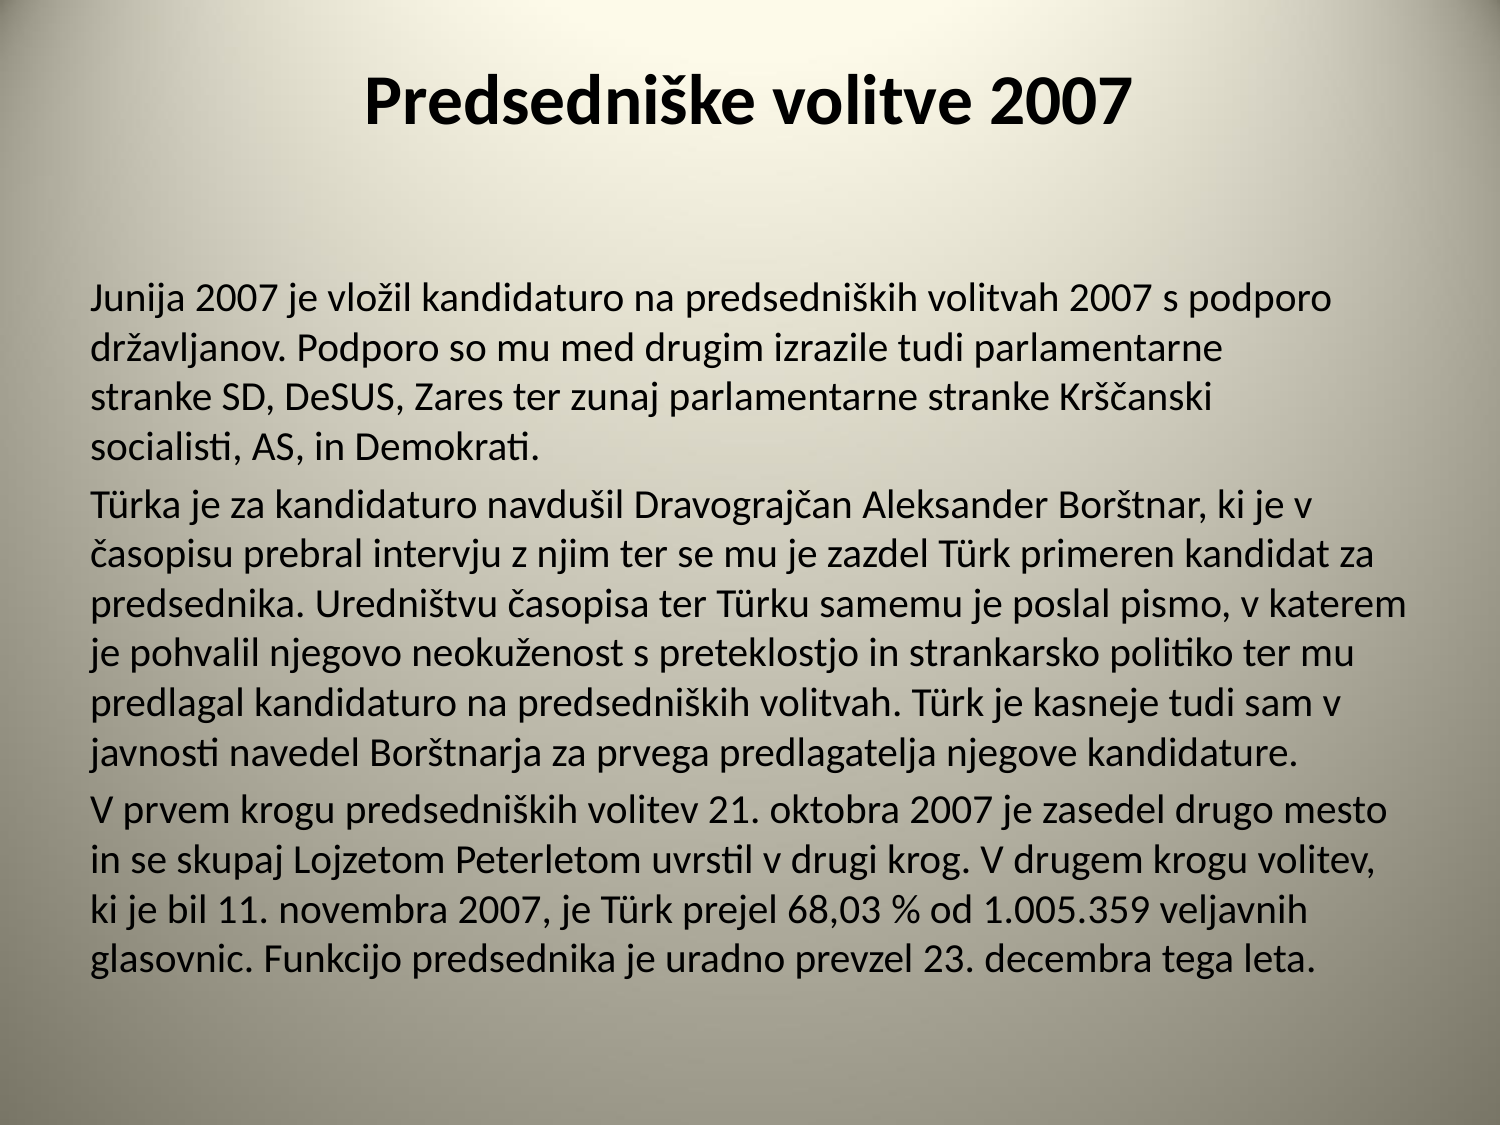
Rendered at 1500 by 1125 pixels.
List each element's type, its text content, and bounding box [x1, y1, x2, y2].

title Predsedniške volitve 2007 [75, 45, 1425, 233]
list Junija 2007 je vložil kandidaturo na predsedniških volitvah 2007 s podporo državljanov. Podporo so mu med drugim izrazile tudi parlamentarne stranke SD, DeSUS, Zares ter zunaj parlamentarne stranke Krščanski socialisti, AS, in Demokrati. Türka je za kandidaturo navdušil Dravograjčan Aleksander Borštnar, ki je v časopisu prebral intervju z njim ter se mu je zazdel Türk primeren kandidat za predsednika. Uredništvu časopisa ter Türku samemu je poslal pismo, v katerem je pohvalil njegovo neokuženost s preteklostjo in strankarsko politiko ter mu predlagal kandidaturo na predsedniških volitvah. Türk je kasneje tudi sam v javnosti navedel Borštnarja za prvega predlagatelja njegove kandidature. V prvem krogu predsedniških volitev 21. oktobra 2007 je zasedel drugo mesto in se skupaj Lojzetom Peterletom uvrstil v drugi krog. V drugem krogu volitev, ki je bil 11. novembra 2007, je Türk prejel 68,03 % od 1.005.359 veljavnih glasovnic. Funkcijo predsednika je uradno prevzel 23. decembra tega leta. [75, 262, 1425, 1005]
picture [0, 0, 1500, 1125]
